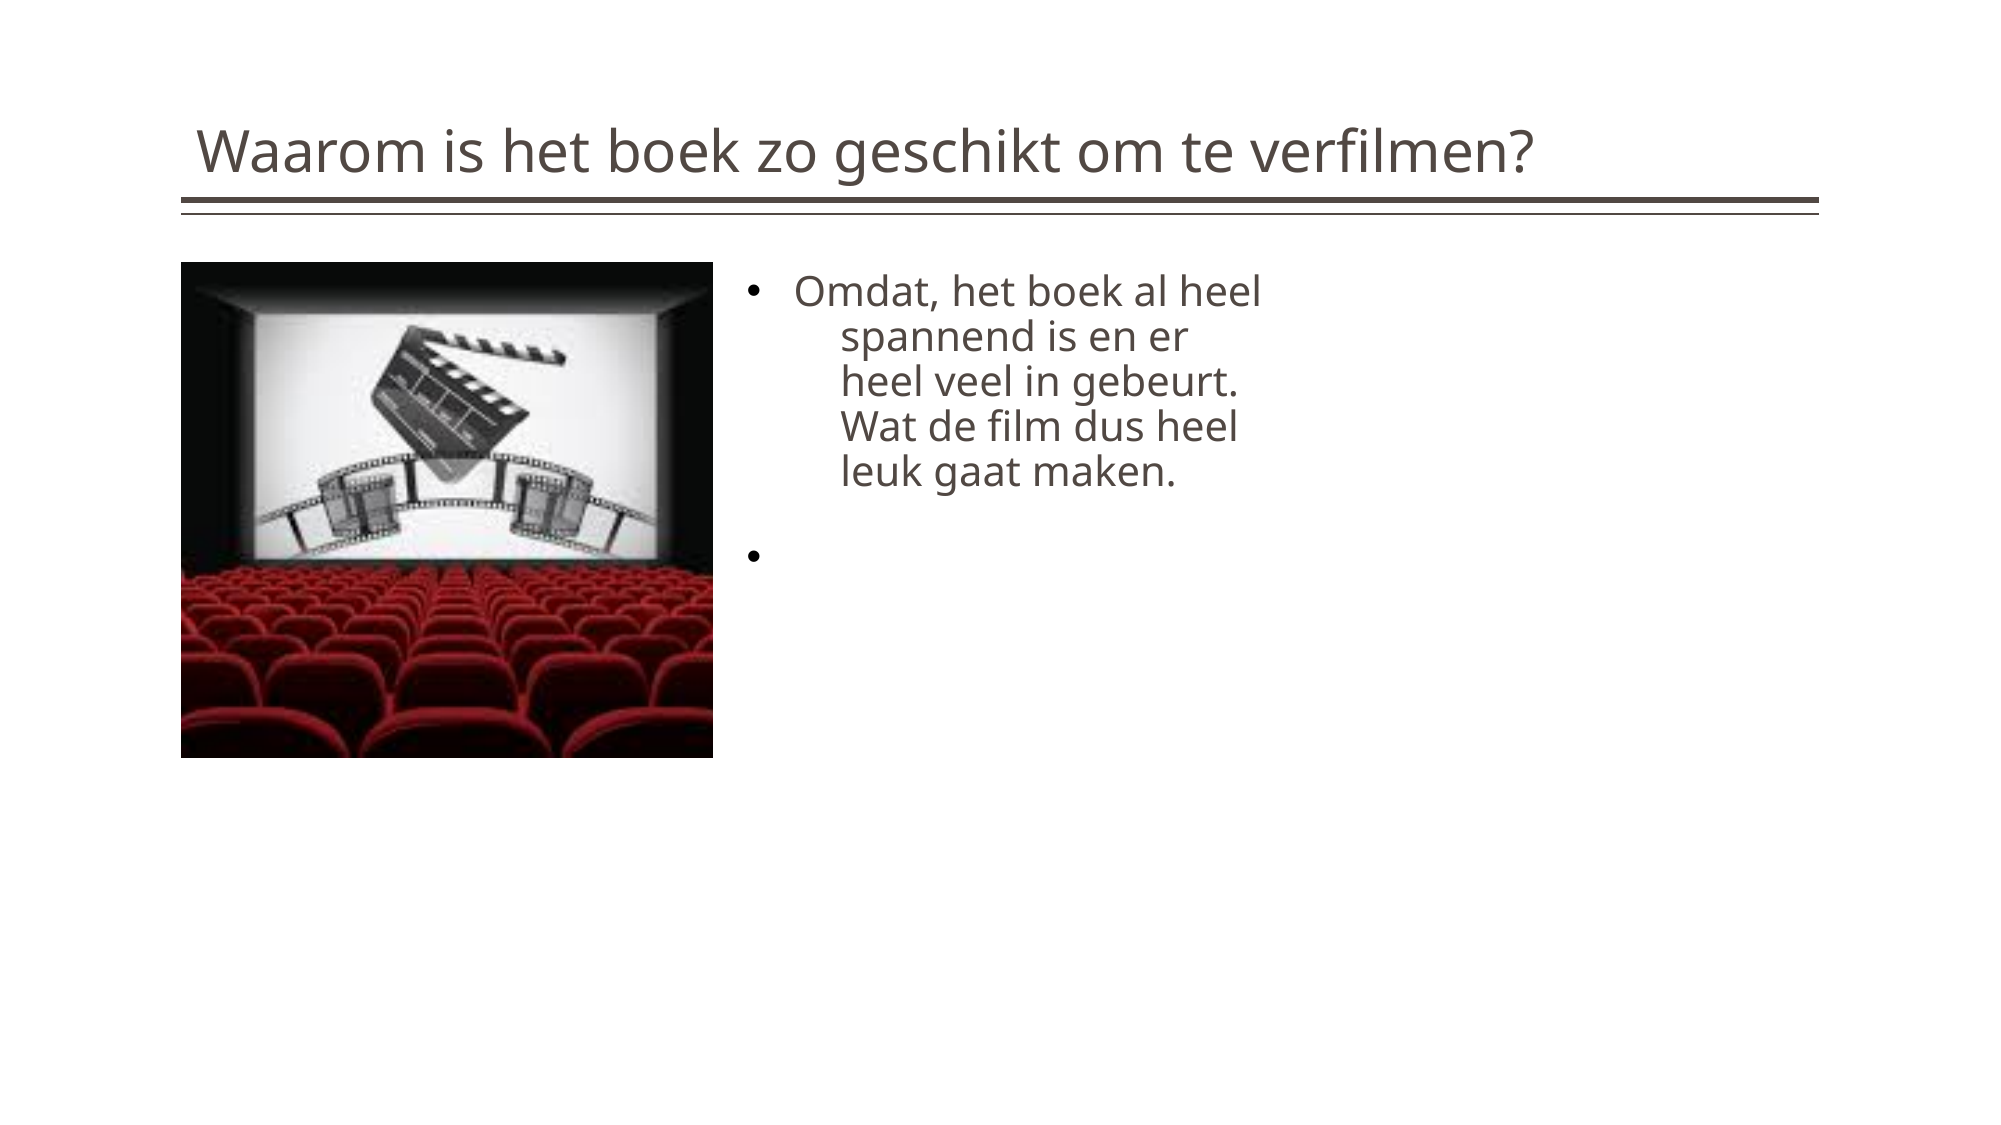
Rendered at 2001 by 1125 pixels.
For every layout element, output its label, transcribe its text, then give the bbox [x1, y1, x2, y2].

title Waarom is het boek zo geschikt om te verfilmen? [181, 12, 1819, 193]
picture [181, 262, 713, 758]
list Omdat, het boek al heel spannend is en er heel veel in gebeurt. Wat de film dus heel leuk gaat maken. [746, 262, 1279, 581]
